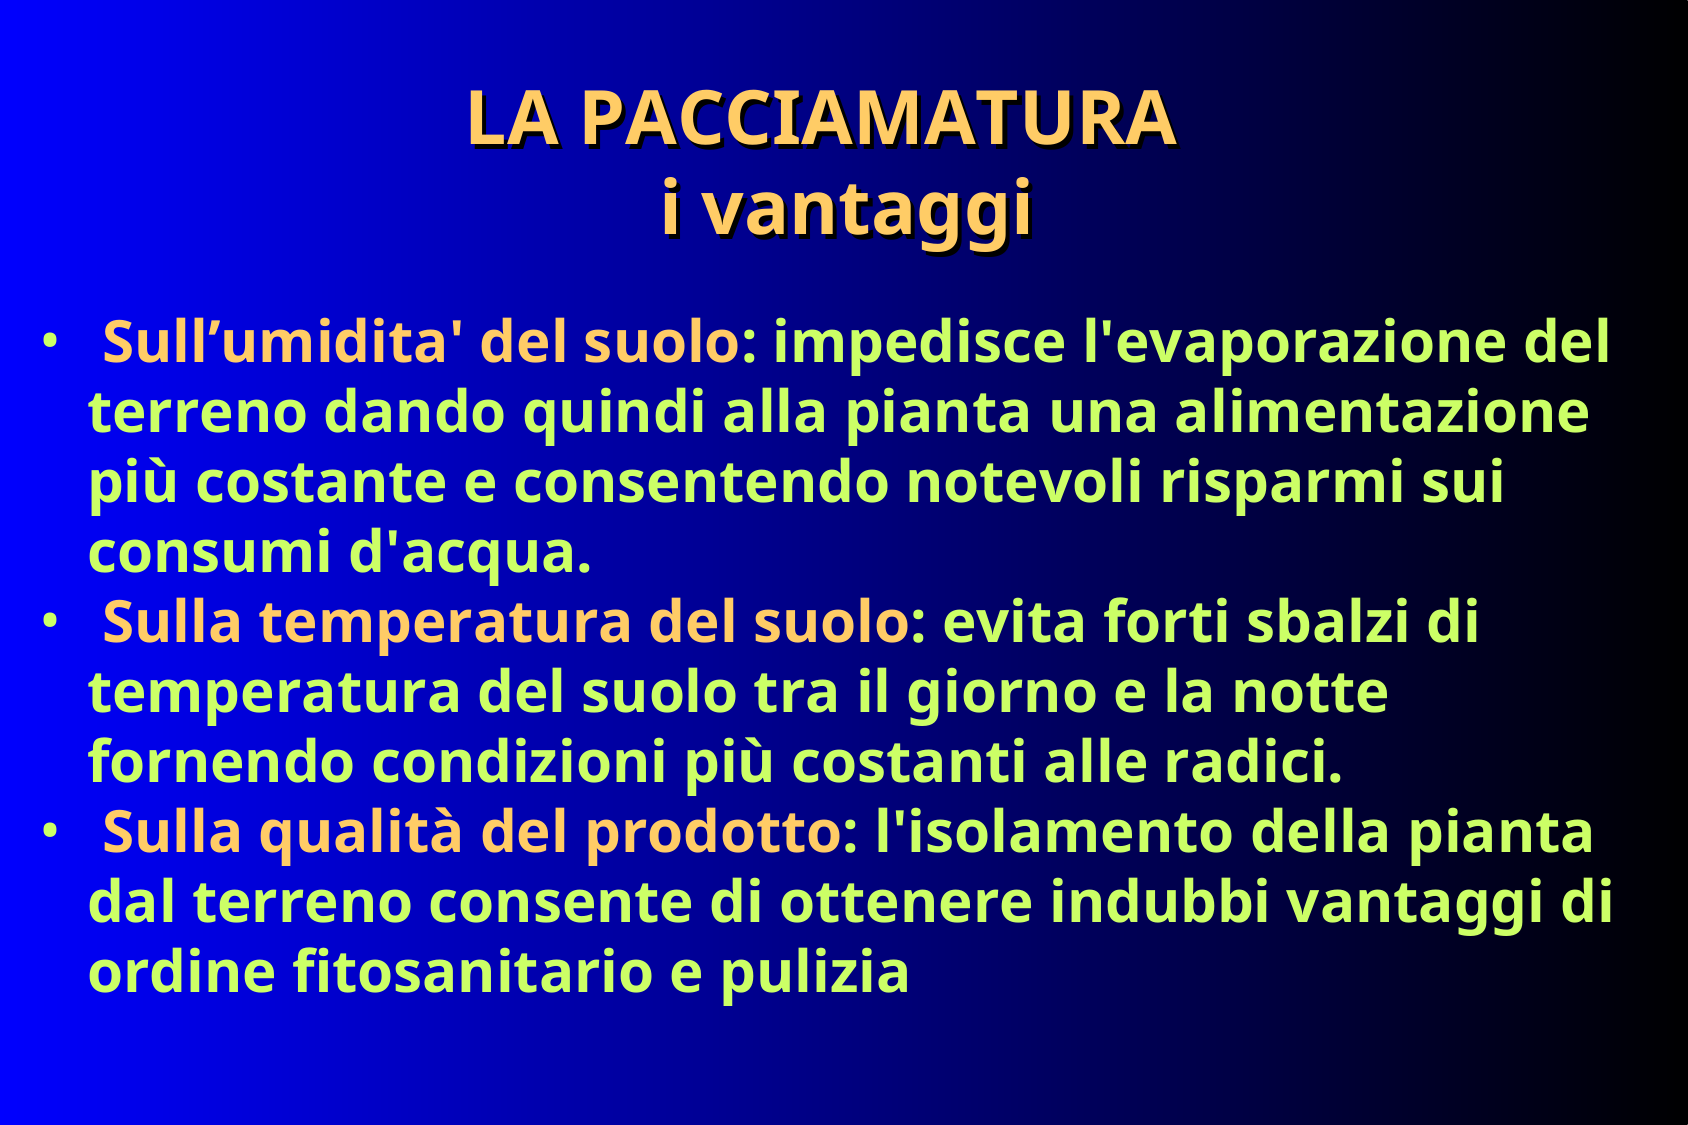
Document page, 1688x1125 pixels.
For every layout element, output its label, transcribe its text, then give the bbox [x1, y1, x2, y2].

text_box LA PACCIAMATURA i vantaggi [449, 62, 1225, 258]
text_box Sull’umidita' del suolo: impedisce l'evaporazione del terreno dando quindi alla pianta una alimentazione più costante e consentendo notevoli risparmi sui consumi d'acqua. Sulla temperatura del suolo: evita forti sbalzi di temperatura del suolo tra il giorno e la notte fornendo condizioni più costanti alle radici. Sulla qualità del prodotto: l'isolamento della pianta dal terreno consente di ottenere indubbi vantaggi di ordine fitosanitario e pulizia [24, 296, 1675, 1013]
